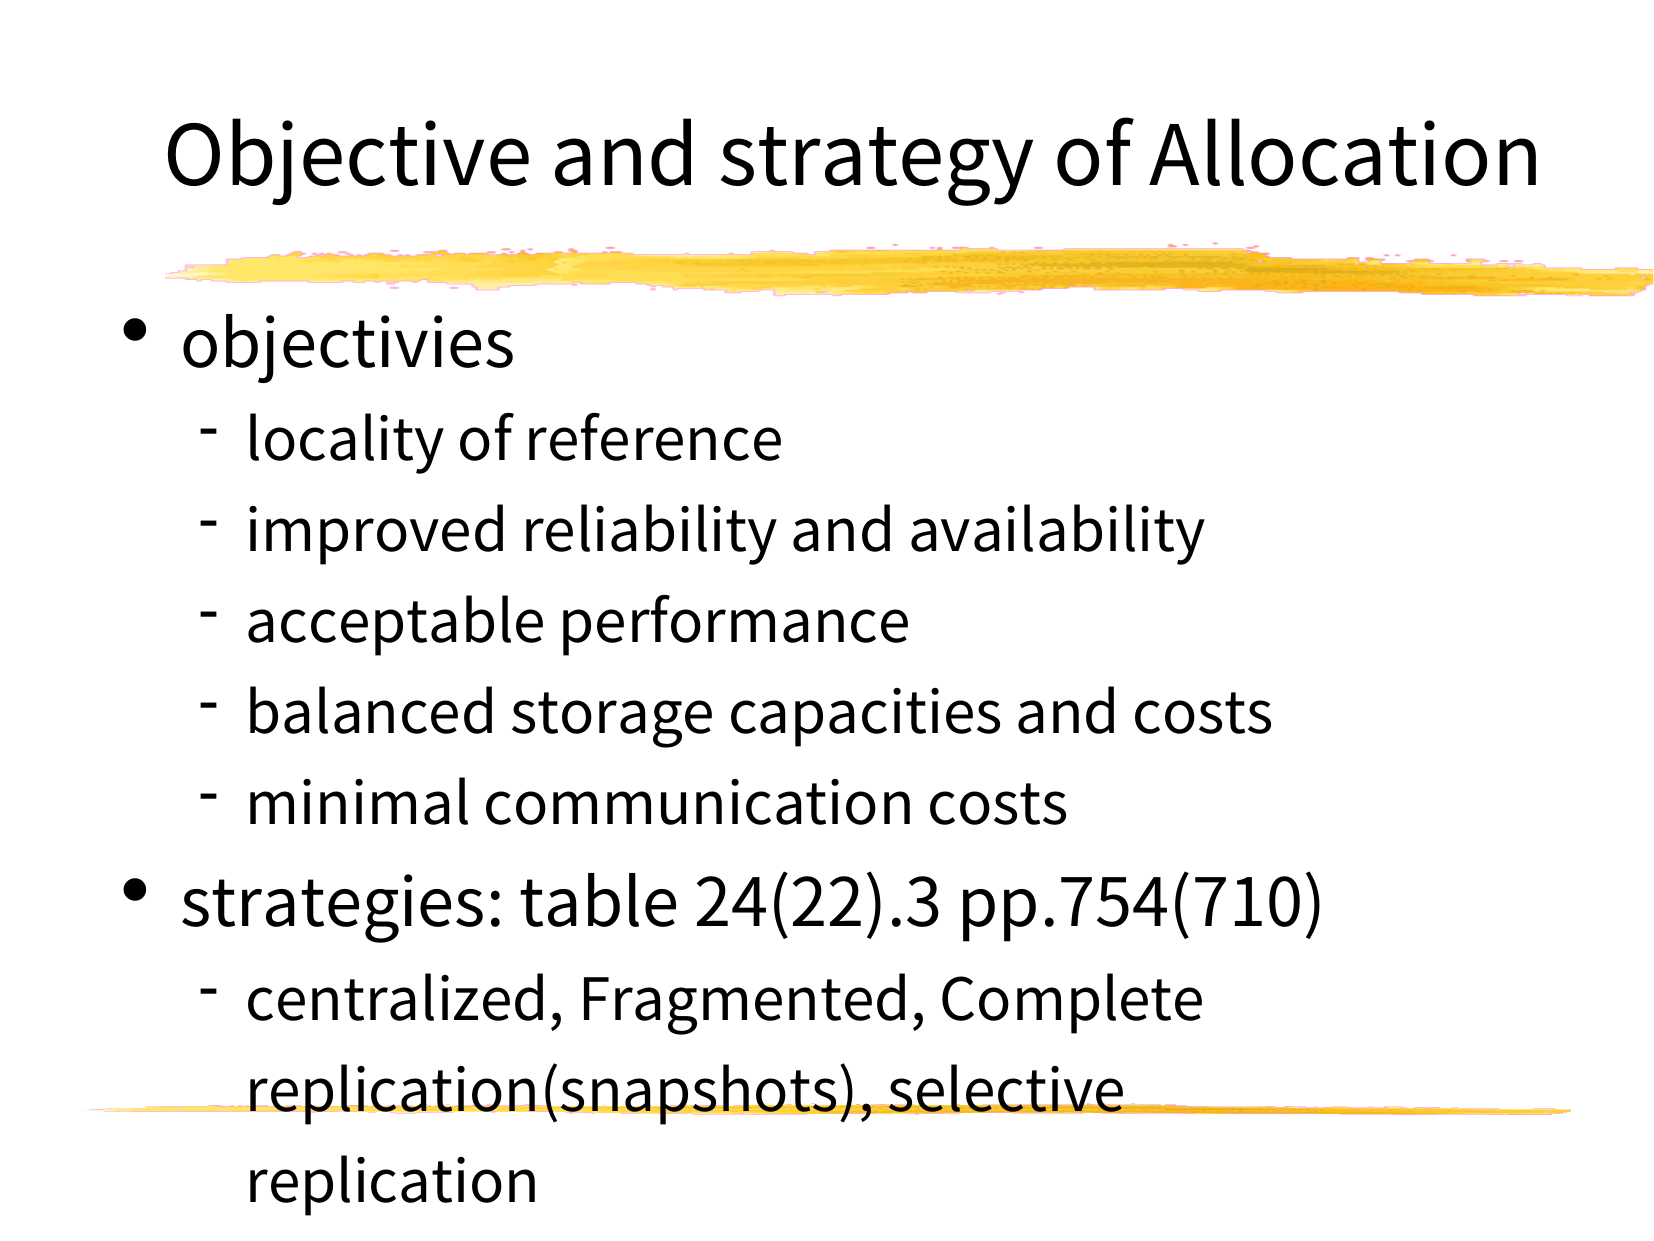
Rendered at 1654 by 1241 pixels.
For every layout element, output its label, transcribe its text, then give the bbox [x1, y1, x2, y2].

picture [551, 1102, 660, 1117]
picture [165, 237, 1654, 308]
picture [407, 1102, 421, 1107]
list objectivies locality of reference improved reliability and availability acceptable performance balanced storage capacities and costs minimal communication costs strategies: table 24(22).3 pp.754(710) centralized, Fragmented, Complete replication(snapshots), selective replication [124, 281, 1530, 1027]
picture [311, 1102, 551, 1117]
picture [631, 1102, 645, 1107]
title Objective and strategy of Allocation [73, 39, 1635, 249]
picture [311, 1102, 326, 1107]
picture [763, 1102, 778, 1107]
picture [479, 1102, 494, 1107]
picture [847, 1102, 1571, 1117]
picture [666, 1102, 681, 1107]
picture [666, 1102, 847, 1117]
picture [82, 1102, 305, 1117]
